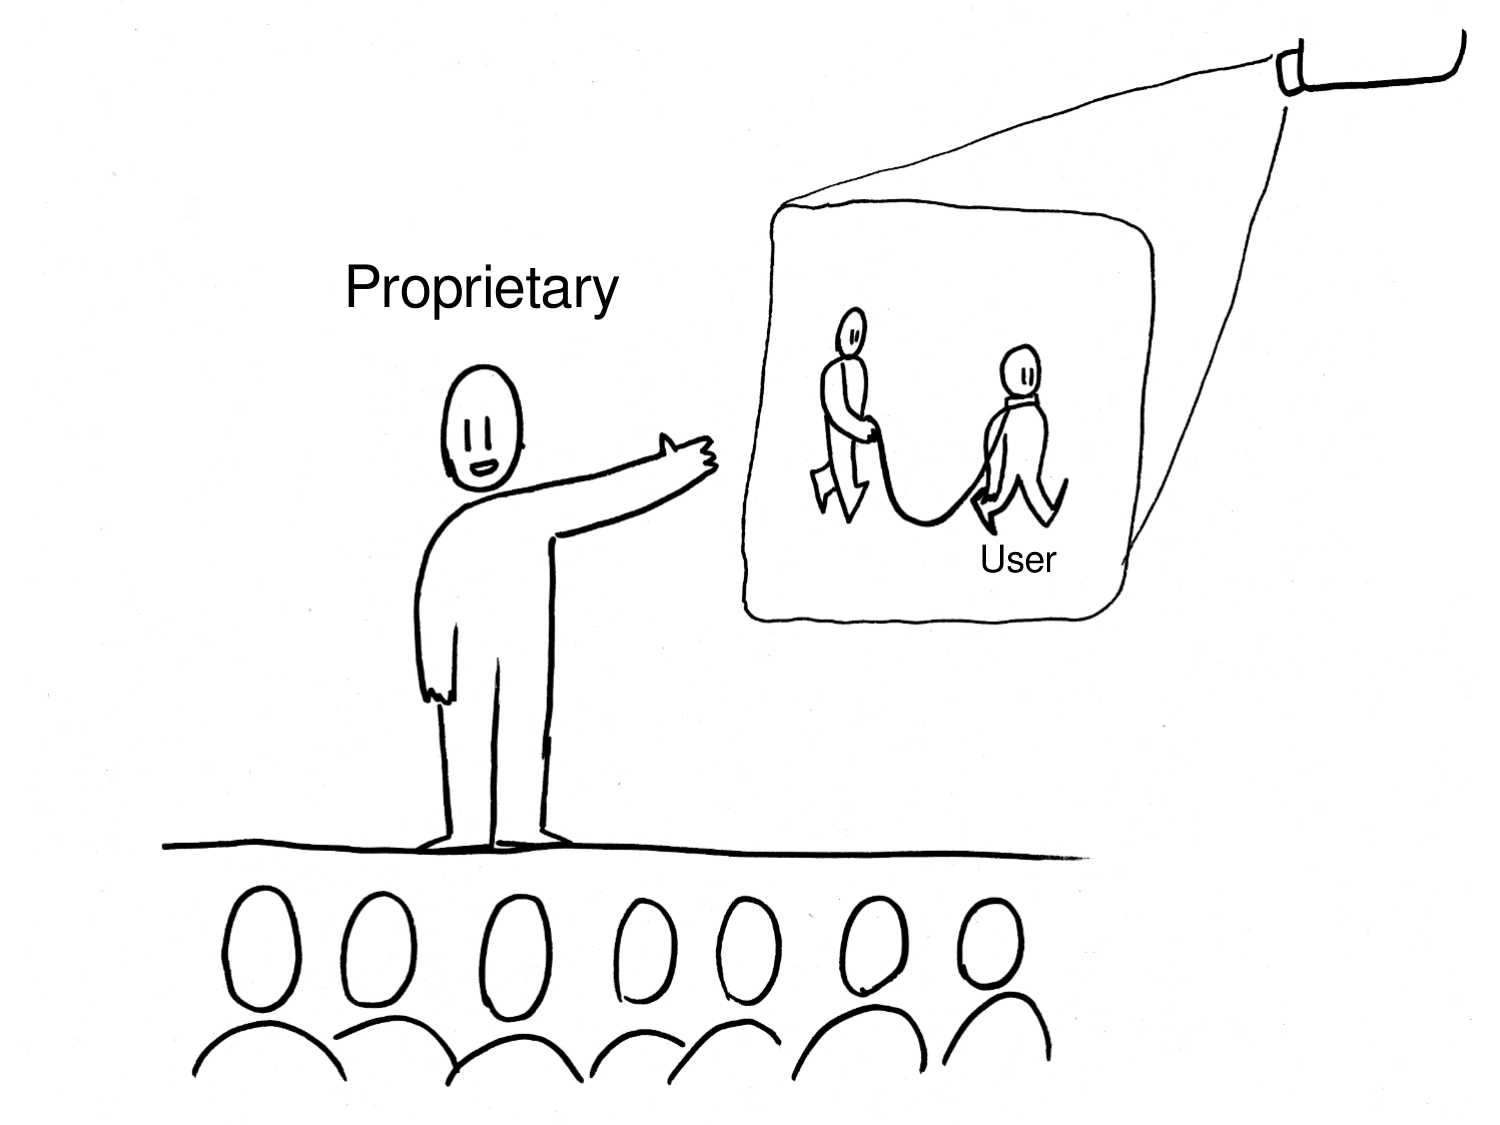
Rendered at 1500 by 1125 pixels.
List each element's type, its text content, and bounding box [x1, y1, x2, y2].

text_box User [896, 530, 1141, 592]
text_box Proprietary [270, 247, 695, 338]
picture [22, 0, 1478, 1125]
